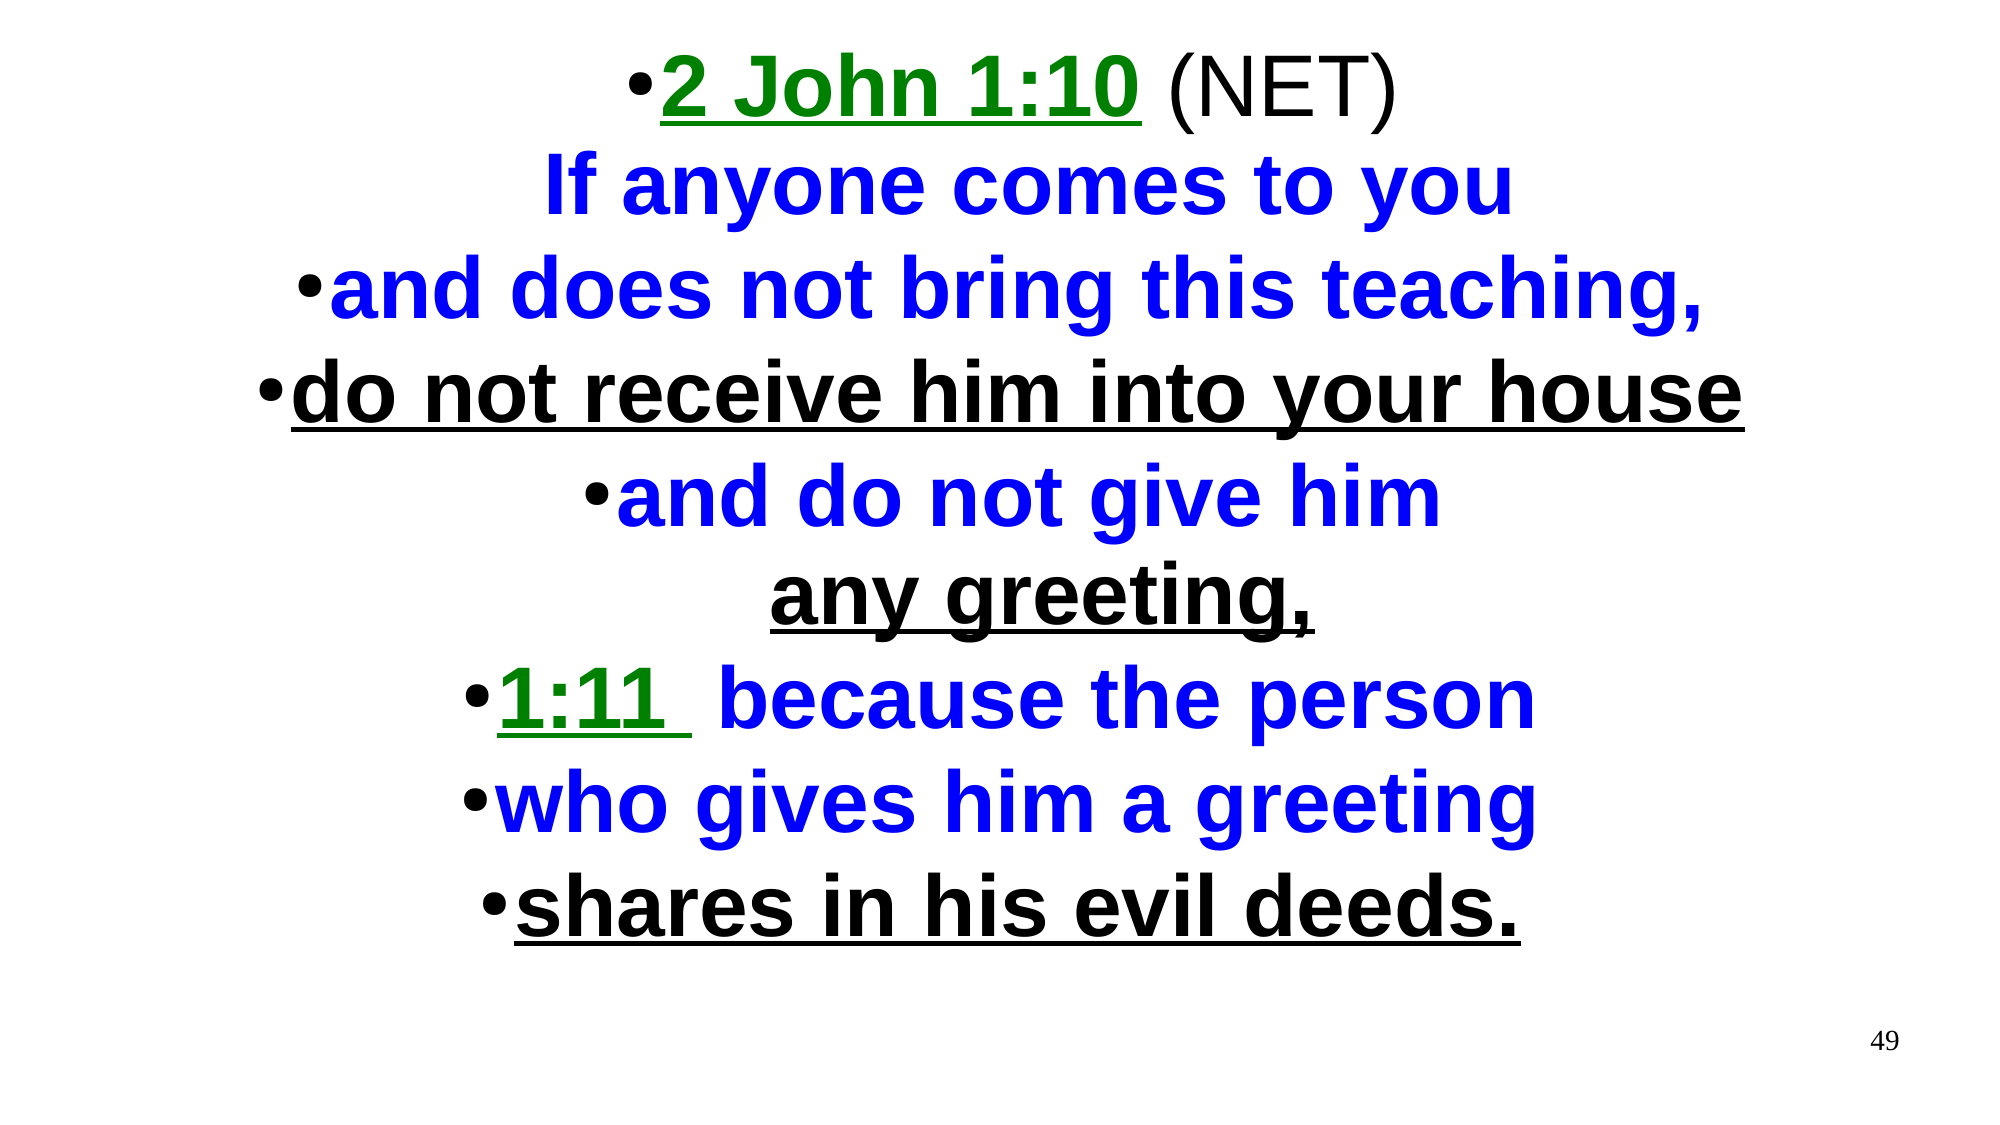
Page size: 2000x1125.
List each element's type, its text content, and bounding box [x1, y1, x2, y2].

list 2 John 1:10 (NET) If anyone comes to you and does not bring this teaching, do not receive him into your house and do not give him any greeting, 1:11 because the person who gives him a greeting shares in his evil deeds. [37, 37, 1988, 1088]
